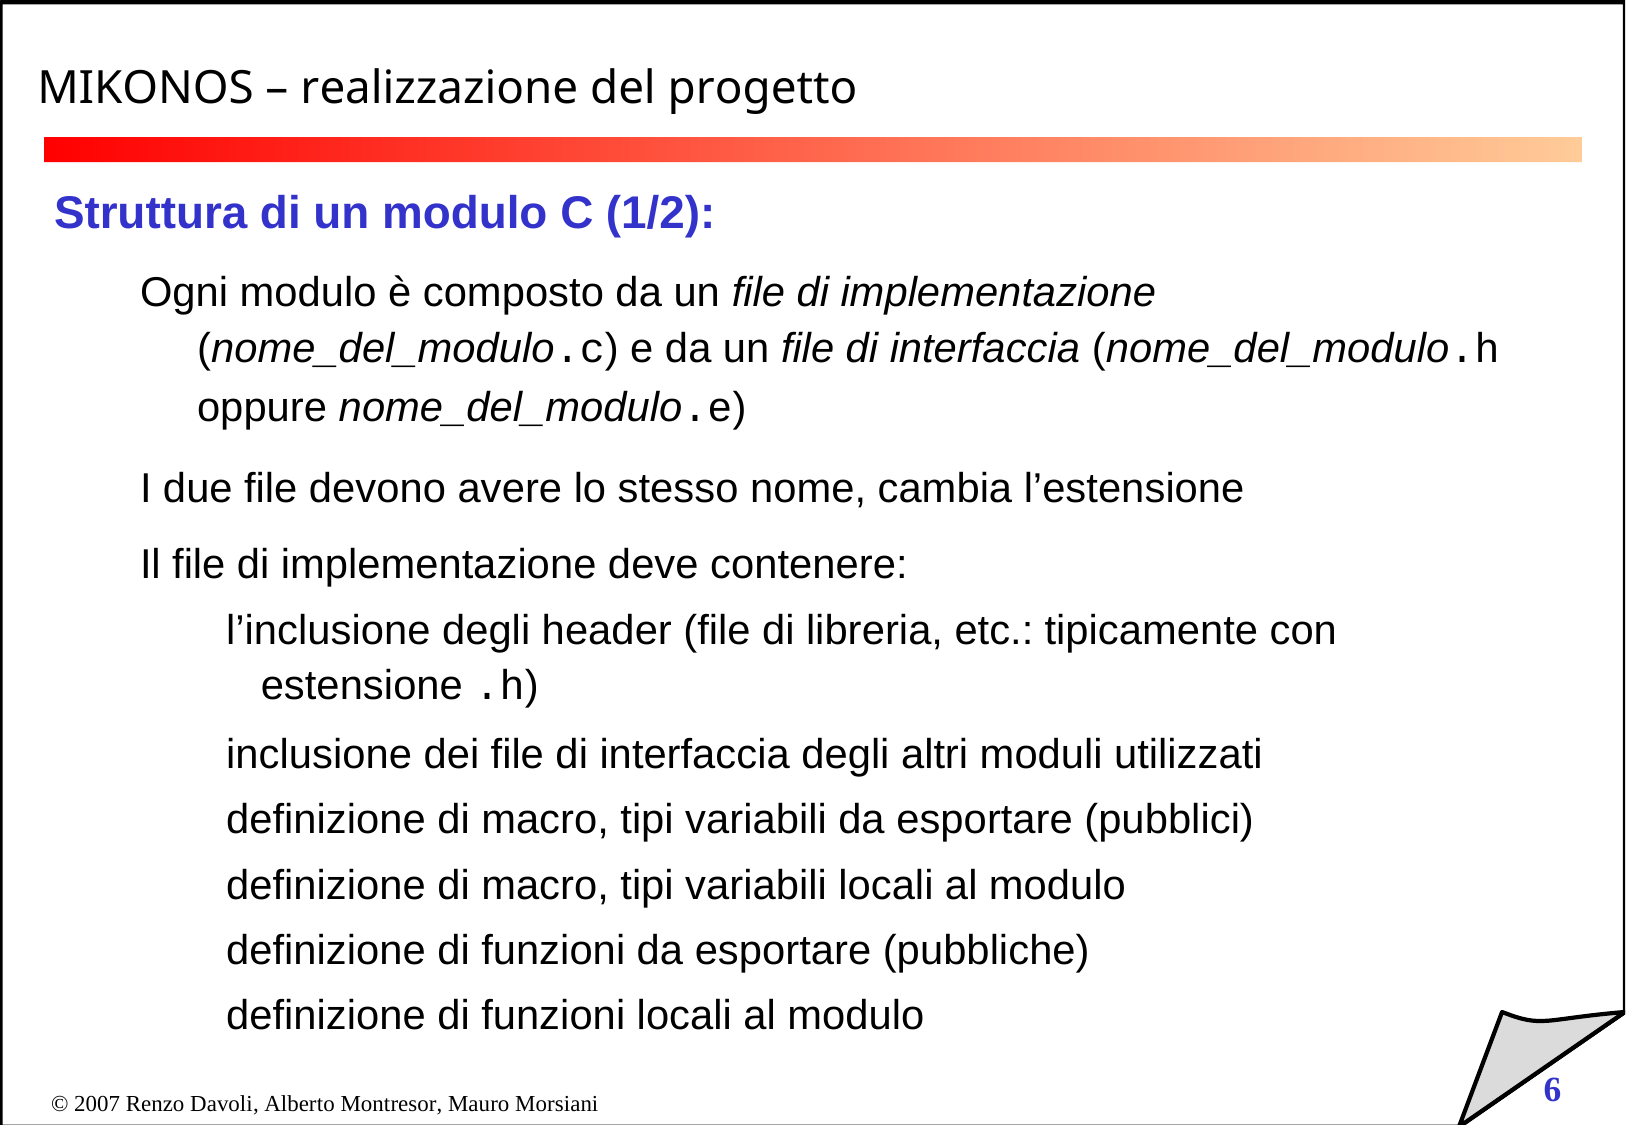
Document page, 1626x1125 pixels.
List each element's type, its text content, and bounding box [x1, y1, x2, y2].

title MIKONOS – realizzazione del progetto [37, 44, 1588, 131]
list Struttura di un modulo C (1/2): Ogni modulo è composto da un file di implementazione (nome_del_modulo.c) e da un file di interfaccia (nome_del_modulo.h oppure nome_del_modulo.e) I due file devono avere lo stesso nome, cambia l’estensione Il file di implementazione deve contenere: l’inclusione degli header (file di libreria, etc.: tipicamente con estensione .h) inclusione dei file di interfaccia degli altri moduli utilizzati definizione di macro, tipi variabili da esportare (pubblici) definizione di macro, tipi variabili locali al modulo definizione di funzioni da esportare (pubbliche) definizione di funzioni locali al modulo [54, 187, 1571, 1115]
